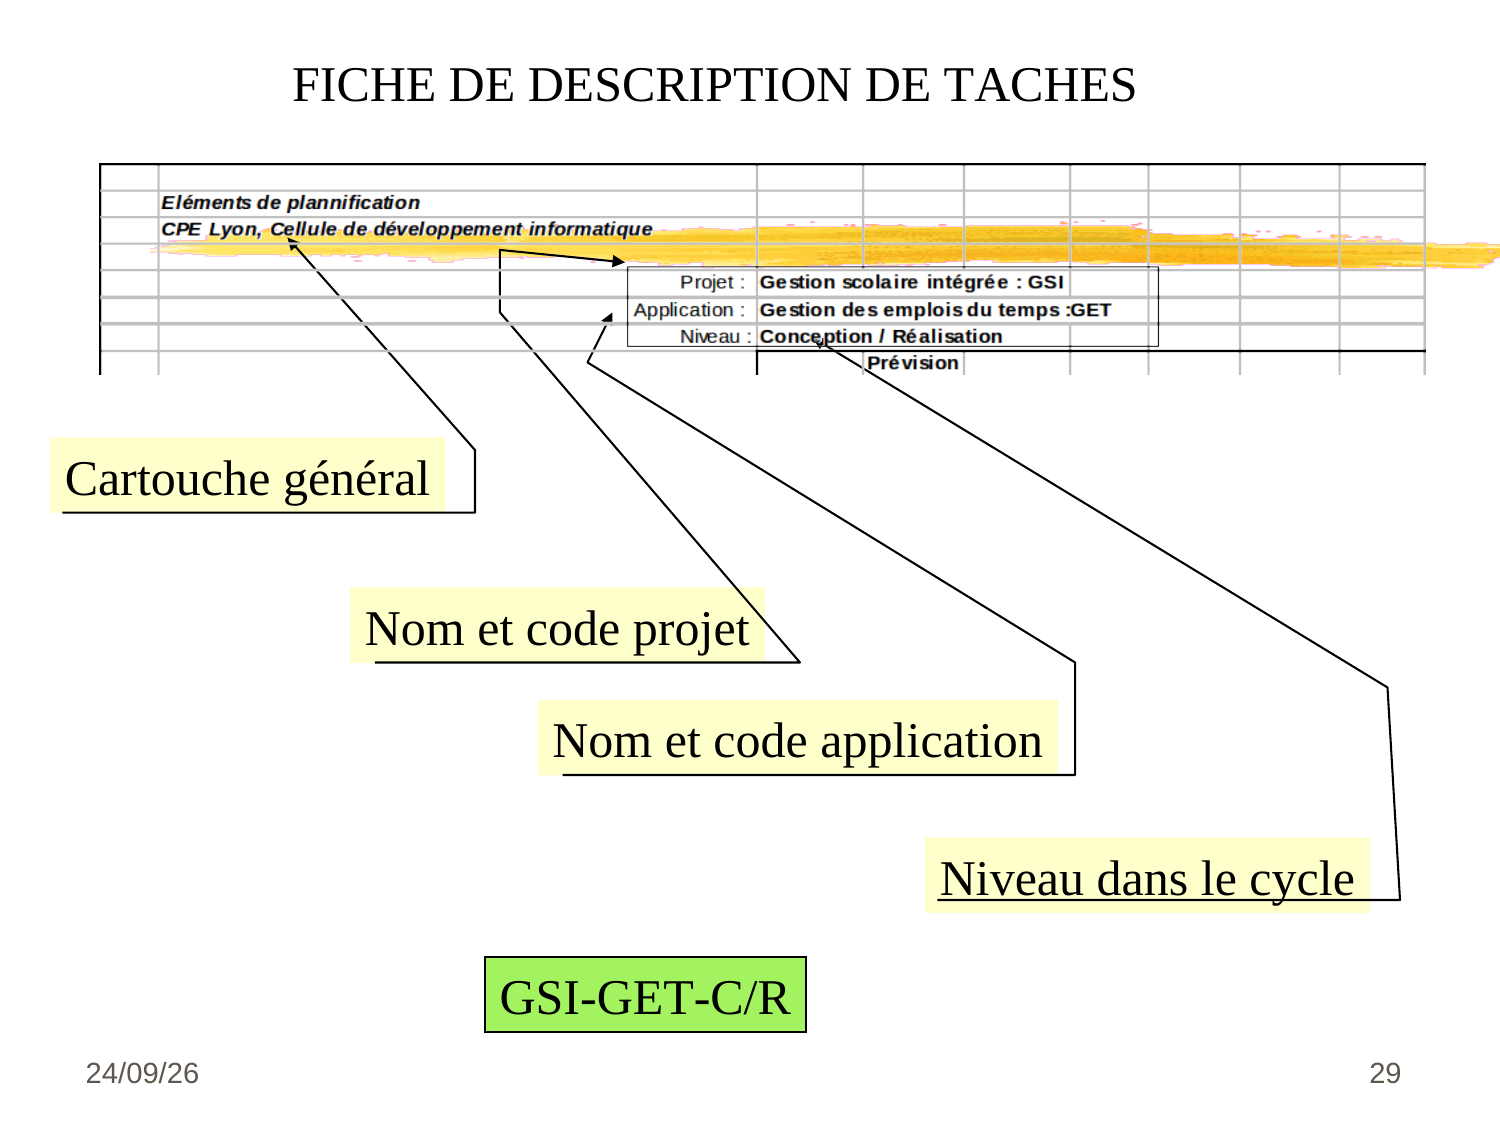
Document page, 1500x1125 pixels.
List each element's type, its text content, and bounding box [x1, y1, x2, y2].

picture [1426, 215, 1500, 279]
text_box Nom et code projet [350, 587, 766, 663]
text_box FICHE DE DESCRIPTION DE TACHES [277, 44, 1153, 120]
text_box Cartouche général [49, 437, 446, 513]
text_box GSI-GET-C/R [484, 956, 807, 1033]
text_box Nom et code projet [738, 587, 766, 620]
text_box Niveau dans le cycle [924, 837, 1371, 913]
text_box Nom et code application [537, 699, 1059, 776]
text_box <numéro> [1104, 1021, 1417, 1097]
chart [99, 164, 1426, 376]
text_box 20/01/15 [70, 1021, 384, 1097]
